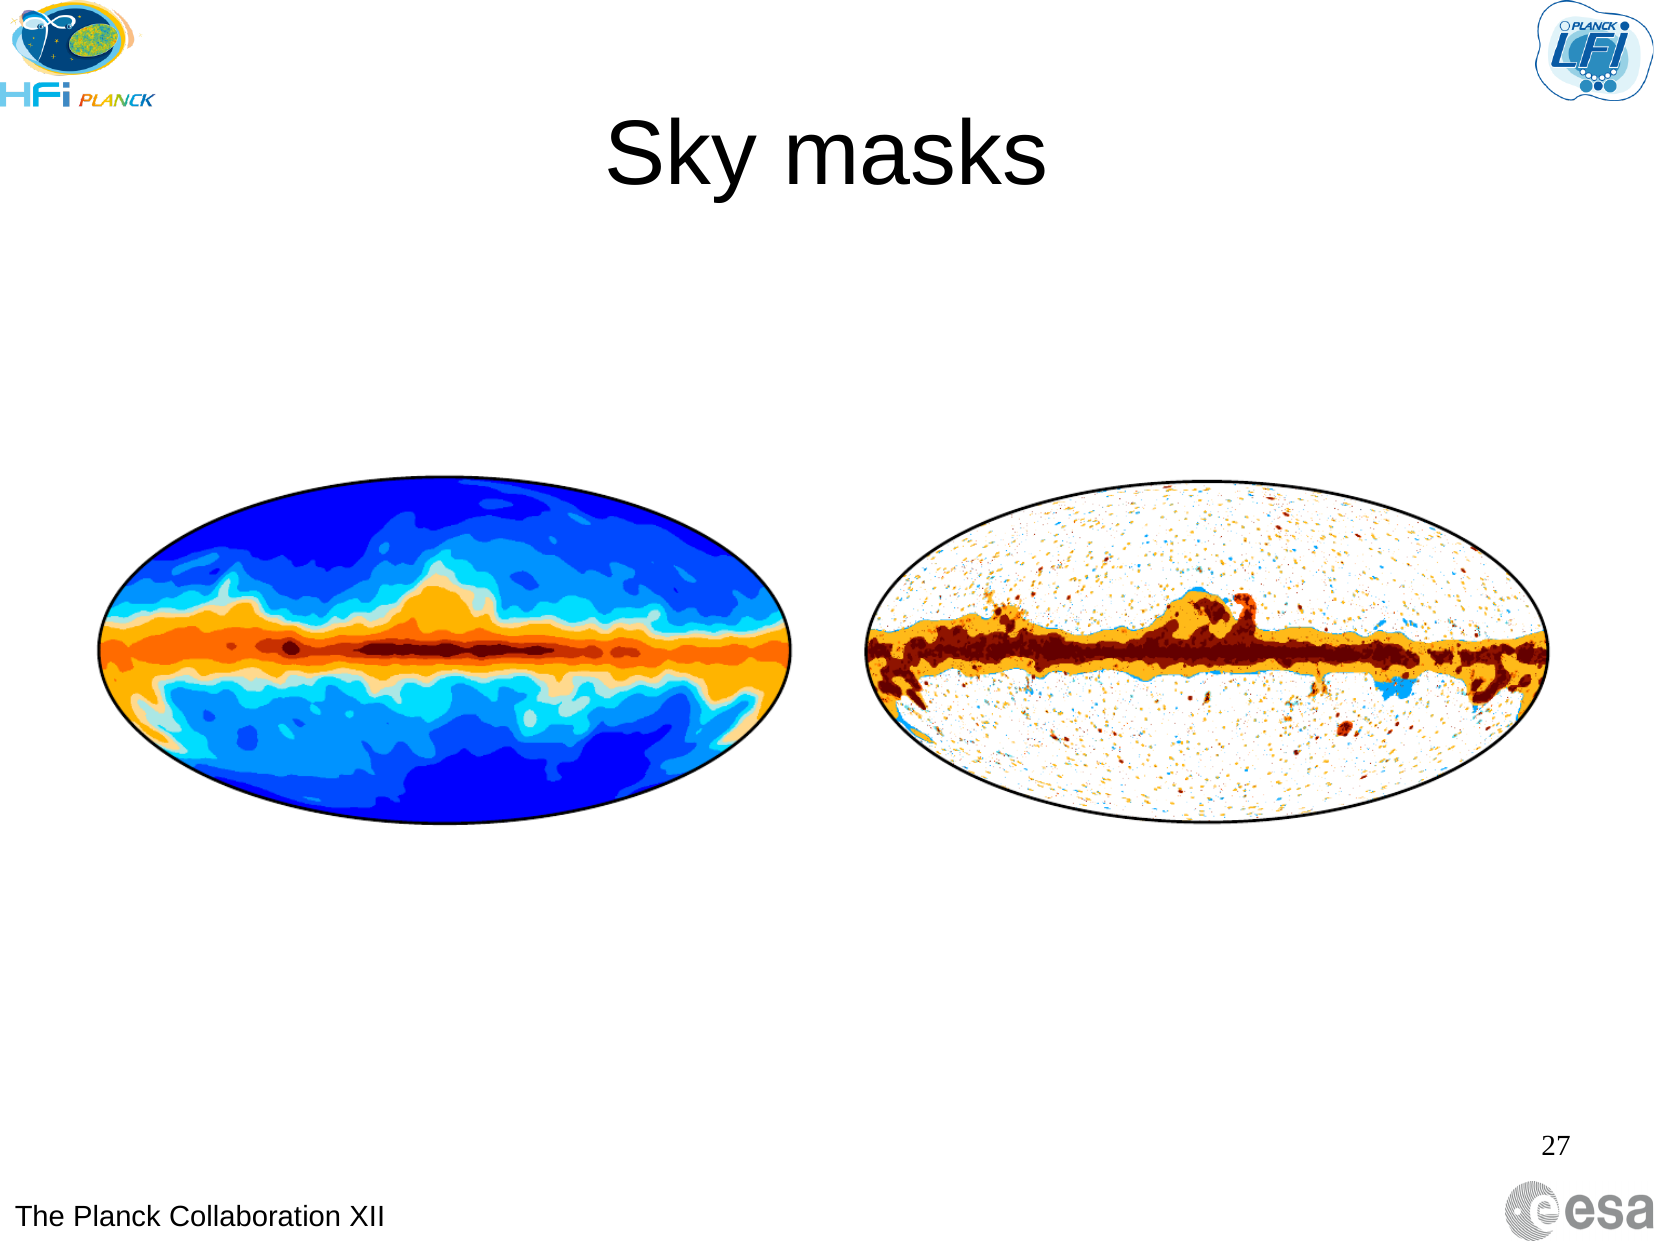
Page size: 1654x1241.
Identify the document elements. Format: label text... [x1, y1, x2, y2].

picture [1505, 1181, 1654, 1241]
title Sky masks [82, 49, 1571, 257]
text_box The Planck Collaboration XII [0, 1192, 402, 1241]
picture [845, 468, 1572, 832]
picture [1535, 0, 1654, 101]
picture [0, 0, 156, 108]
picture [82, 455, 809, 845]
